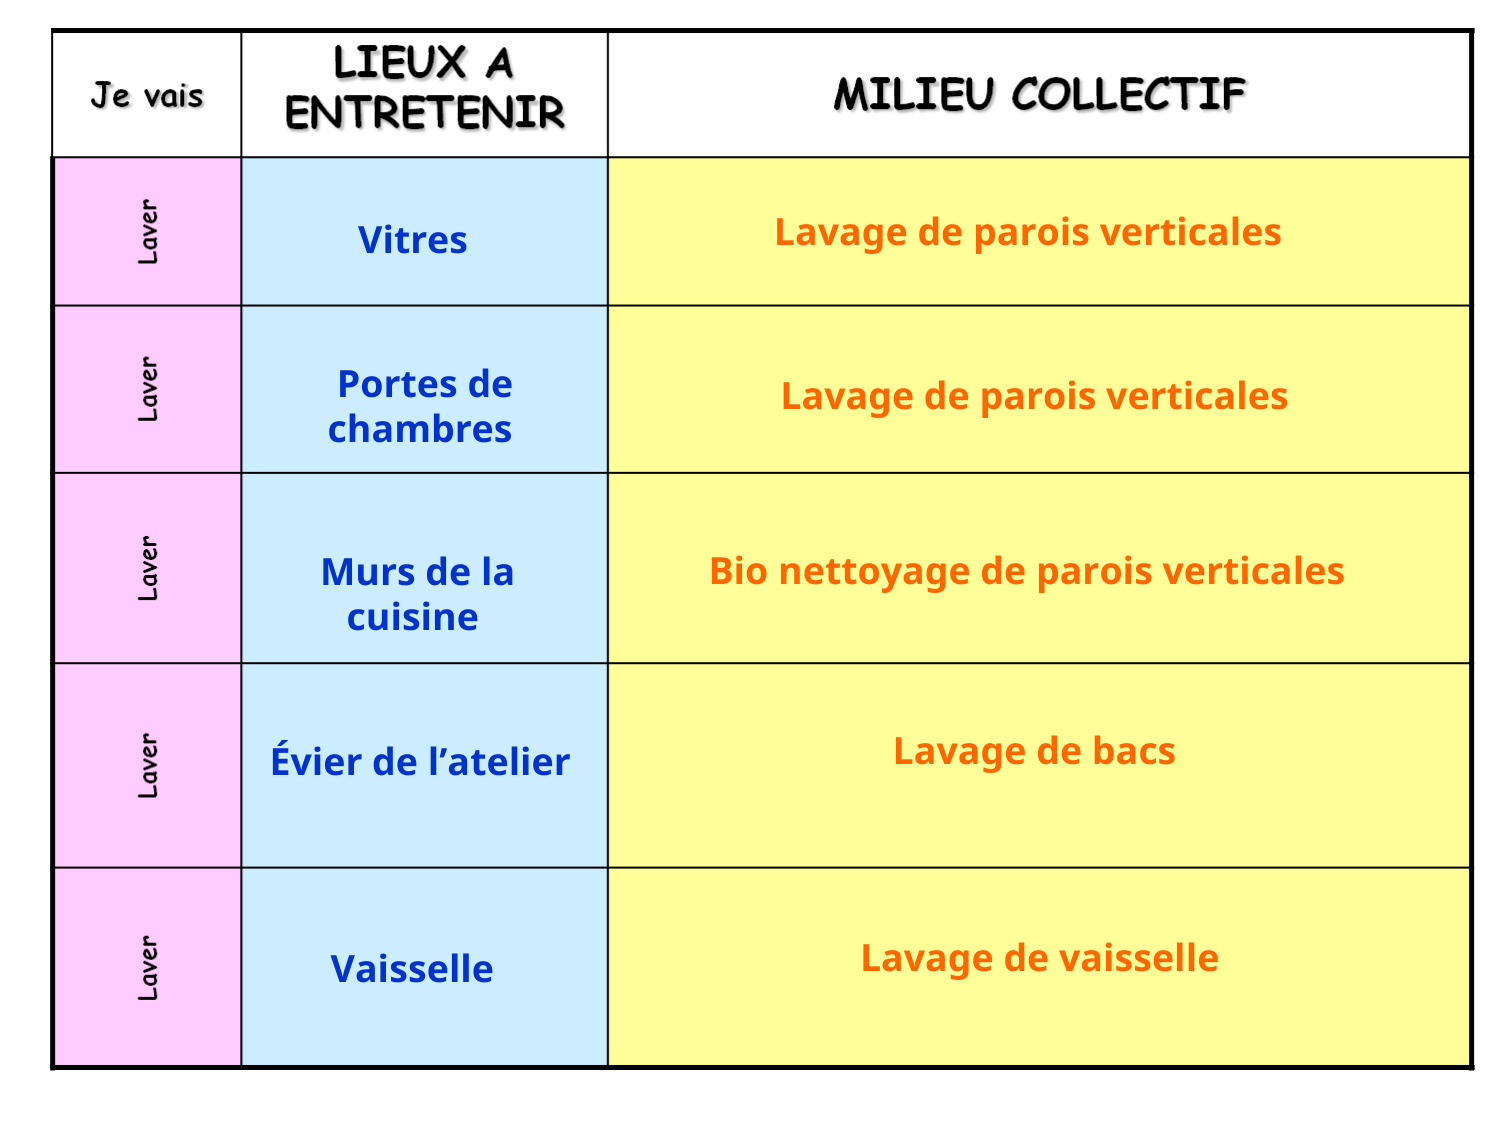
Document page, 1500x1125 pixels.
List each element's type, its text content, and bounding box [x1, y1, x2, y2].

text_box Lavage de parois verticales [609, 187, 1460, 263]
text_box Lavage de vaisselle [632, 913, 1460, 990]
text_box Murs de la cuisine [242, 540, 594, 646]
text_box Vitres [242, 196, 597, 272]
text_box Lavage de bacs [620, 718, 1459, 780]
text_box Évier de l’atelier [242, 730, 609, 792]
text_box Bio nettoyage de parois verticales [608, 527, 1459, 603]
text_box Lavage de parois verticales [621, 351, 1462, 427]
picture [40, 18, 1484, 1079]
text_box Vaisselle [234, 937, 601, 998]
text_box Portes de chambres [242, 352, 609, 459]
